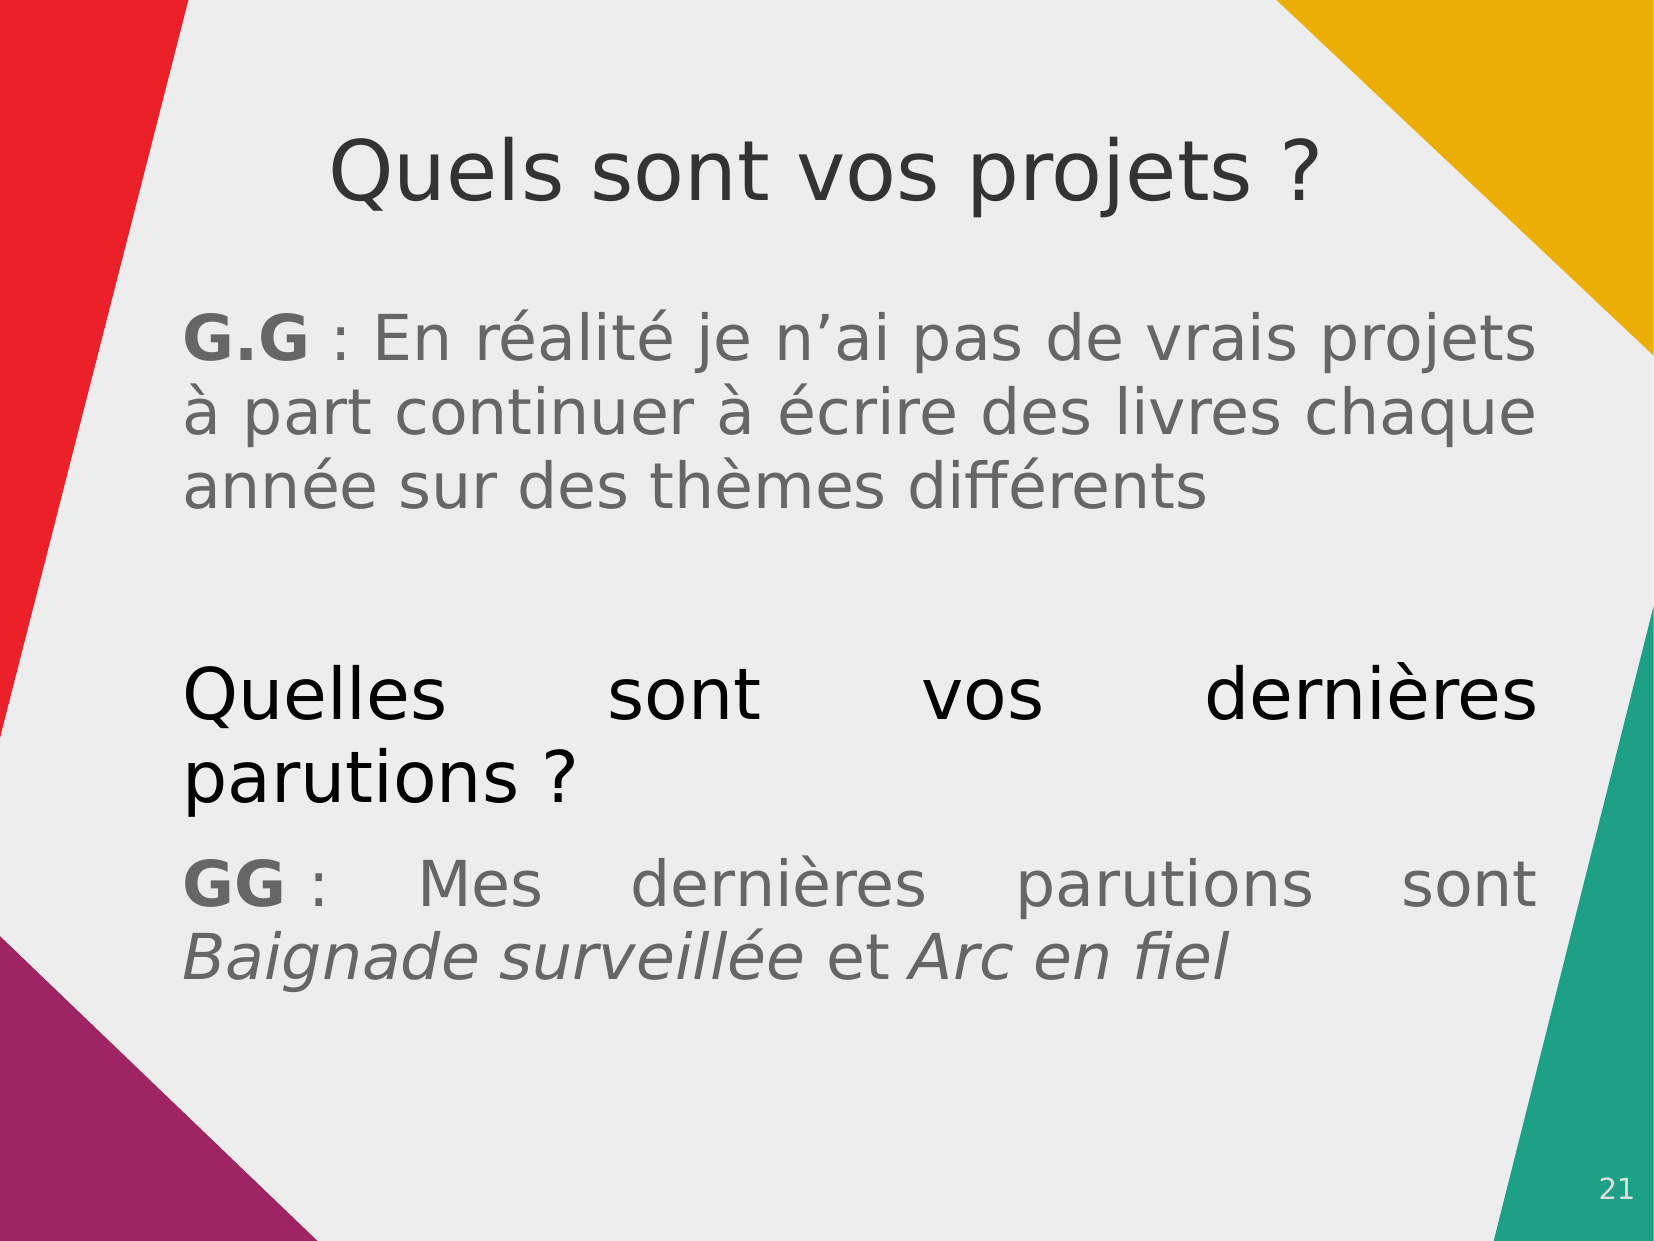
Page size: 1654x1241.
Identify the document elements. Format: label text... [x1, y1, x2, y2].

list G.G : En réalité je n’ai pas de vrais projets à part continuer à écrire des livres chaque année sur des thèmes différents Quelles sont vos dernières parutions ? GG : Mes dernières parutions sont Baignade surveillée et Arc en fiel [114, 302, 1539, 1033]
title Quels sont vos projets ? [114, 73, 1539, 271]
